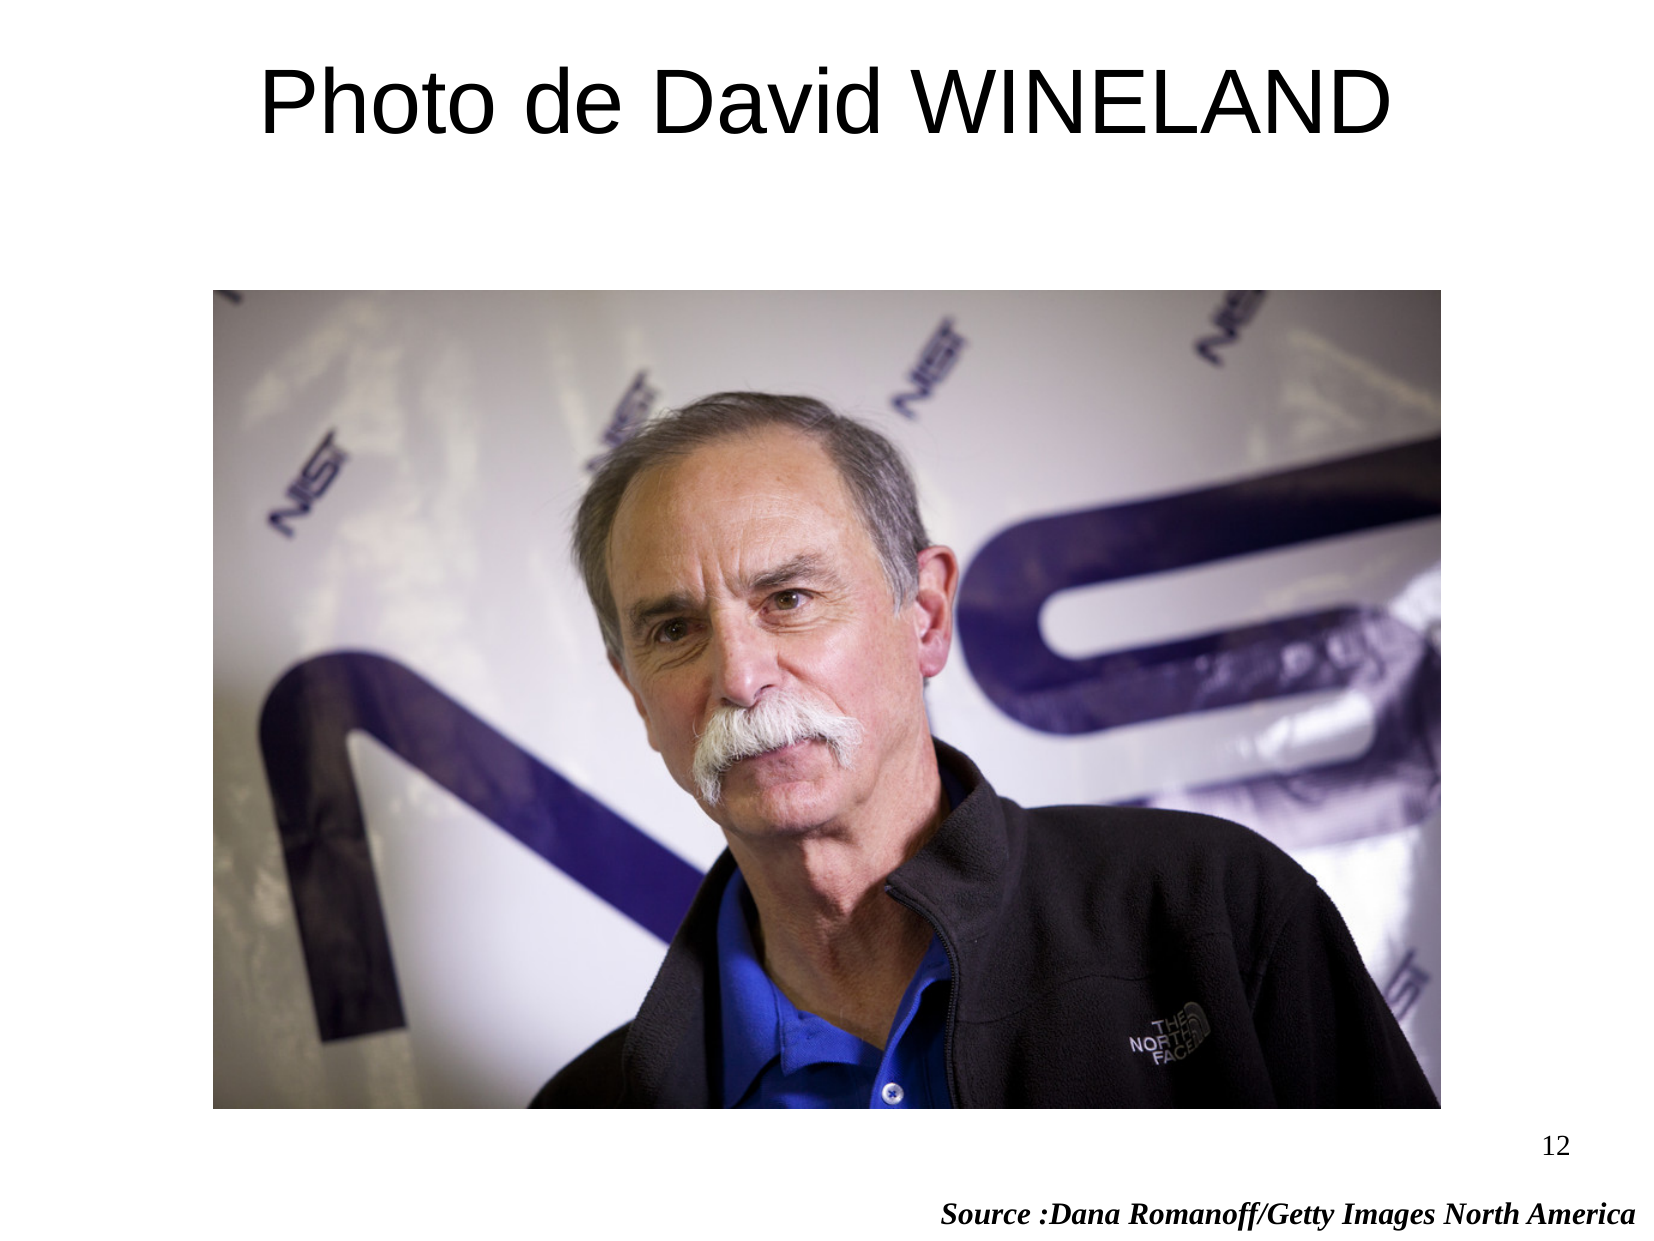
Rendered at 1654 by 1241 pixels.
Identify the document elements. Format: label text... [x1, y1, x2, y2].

text_box Source :Dana Romanoff/Getty Images North America [925, 1189, 1654, 1240]
title Photo de David WINELAND [82, 49, 1571, 257]
picture [213, 290, 1441, 1109]
